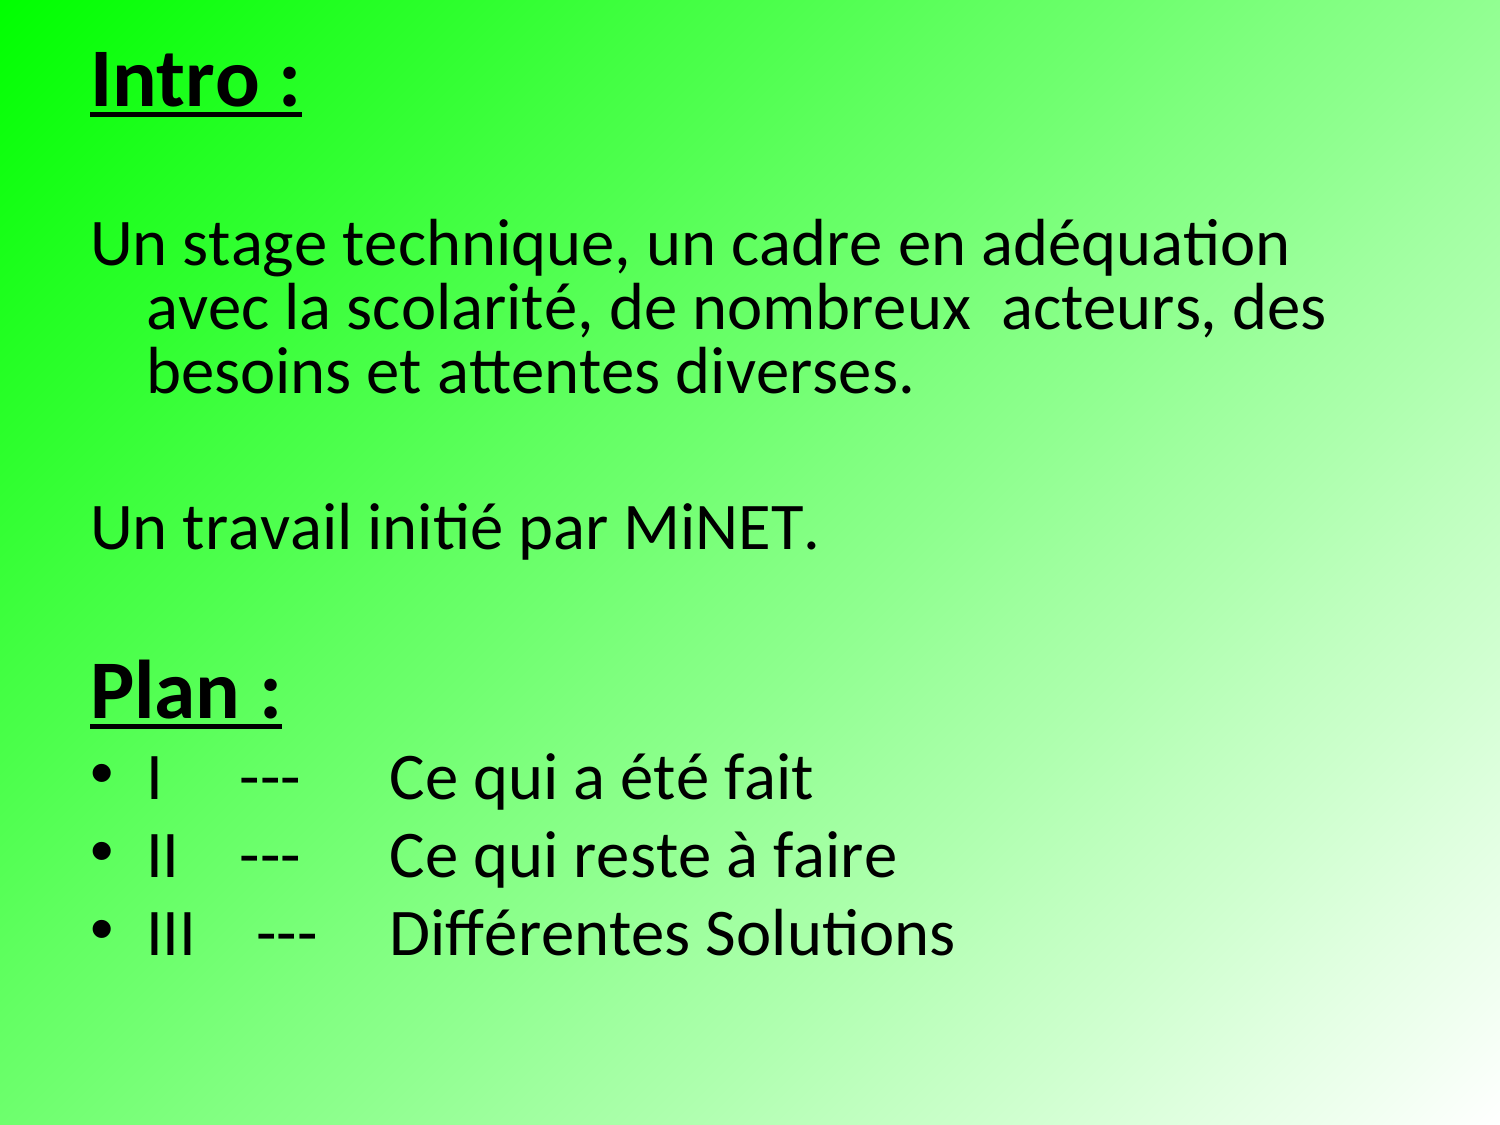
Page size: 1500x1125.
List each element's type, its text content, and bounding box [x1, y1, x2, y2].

text_box Intro : Un stage technique, un cadre en adéquation avec la scolarité, de nombreux acteurs, des besoins et attentes diverses. Un travail initié par MiNET. Plan : I --- Ce qui a été fait II --- Ce qui reste à faire III --- Différentes Solutions [75, 35, 1426, 1125]
